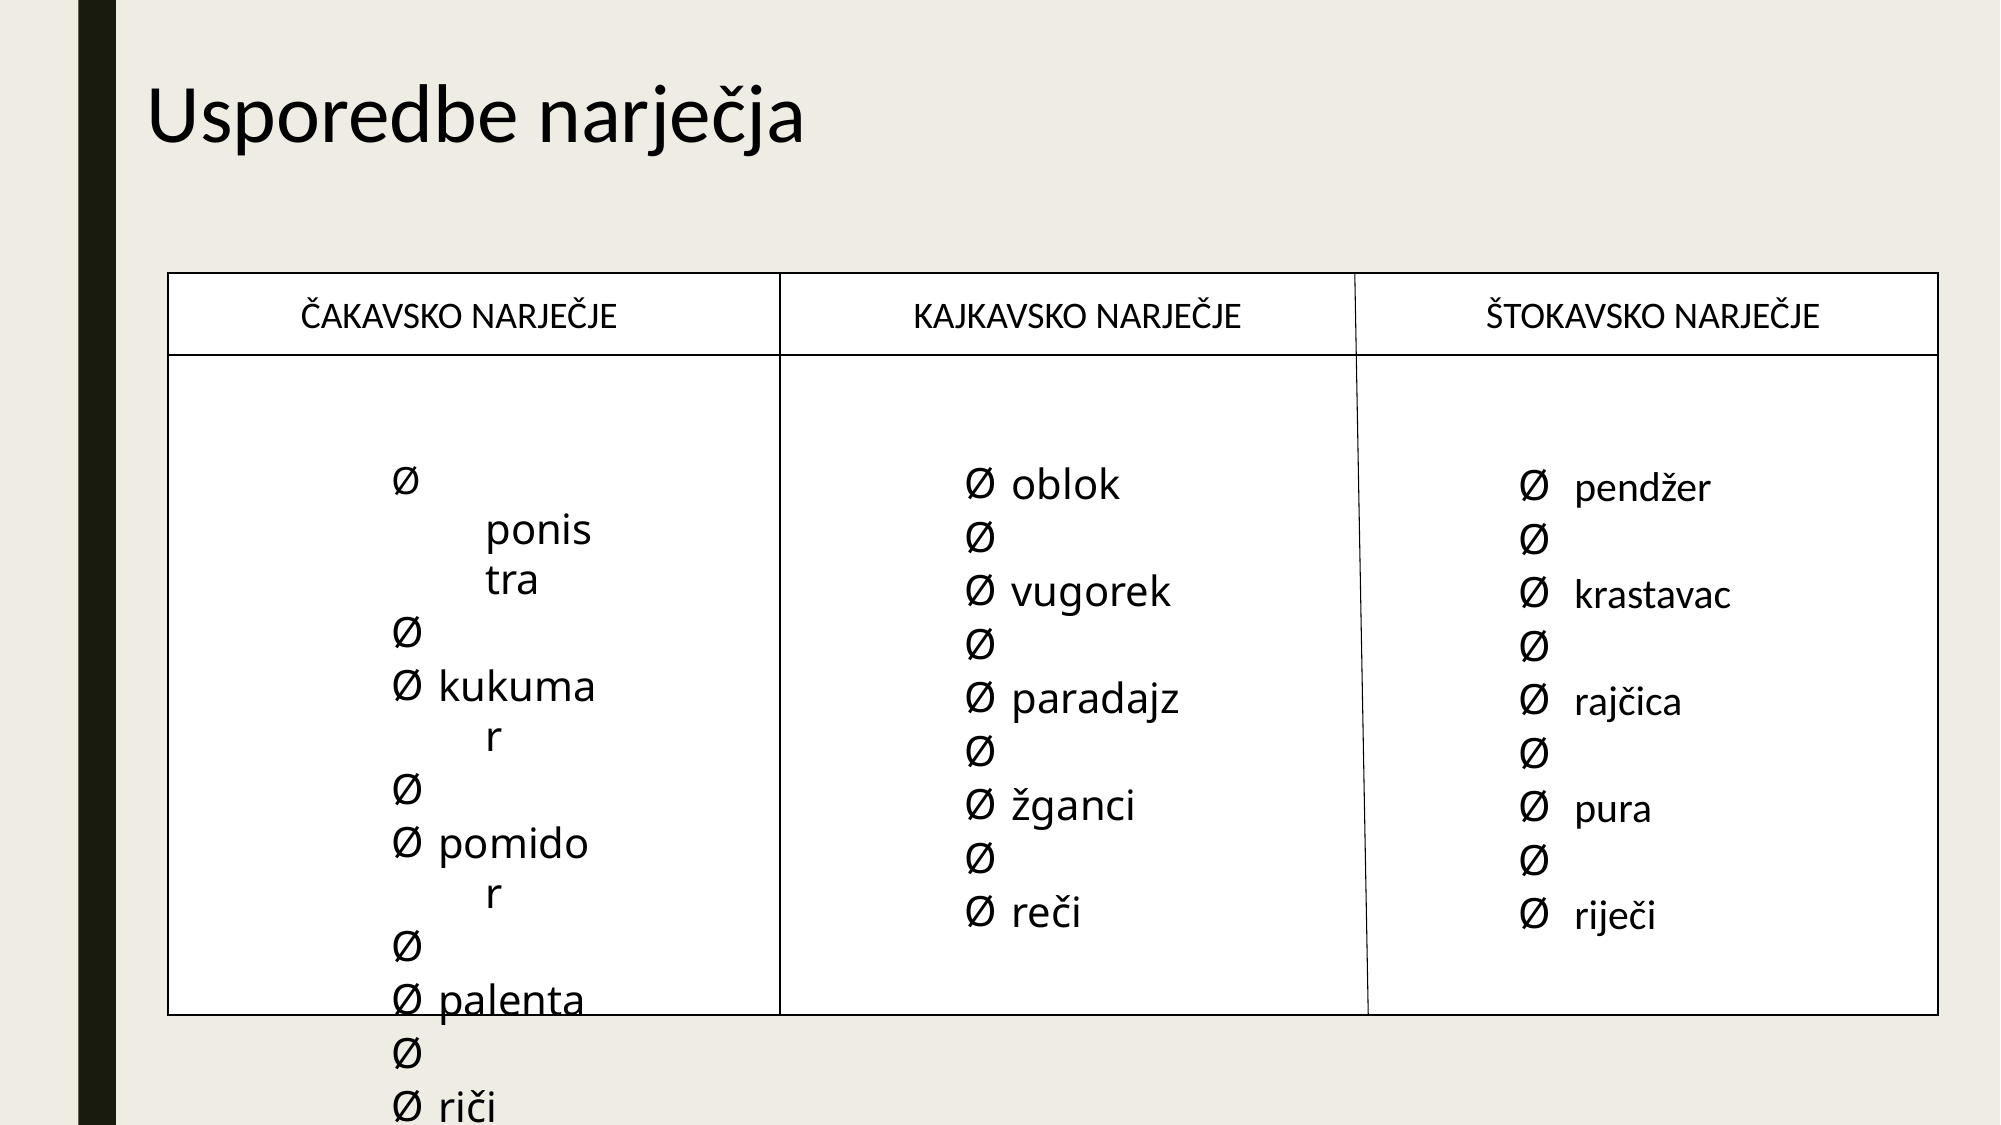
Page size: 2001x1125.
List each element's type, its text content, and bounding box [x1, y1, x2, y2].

text_box oblok vugorek paradajz žganci reči [949, 450, 1220, 920]
text_box [445, 995, 458, 1012]
text_box Usporedbe narječja [131, 52, 897, 169]
text_box ponistra kukumar pomidor palenta riči [376, 450, 619, 920]
text_box [469, 1004, 479, 1012]
text_box [168, 273, 779, 1015]
text_box ČAKAVSKO NARJEČJE [285, 283, 700, 344]
text_box ŠTOKAVSKO NARJEČJE [1471, 283, 1867, 344]
text_box [504, 995, 516, 1002]
text_box [1356, 273, 1938, 1015]
text_box [402, 991, 417, 1011]
text_box [568, 1004, 578, 1012]
text_box KAJKAVSKO NARJEČJE [898, 283, 1306, 344]
text_box [781, 273, 1367, 1015]
text_box pendžer krastavac rajčica pura riječi [1503, 452, 1864, 922]
text_box [398, 987, 413, 1007]
text_box [528, 995, 540, 1015]
